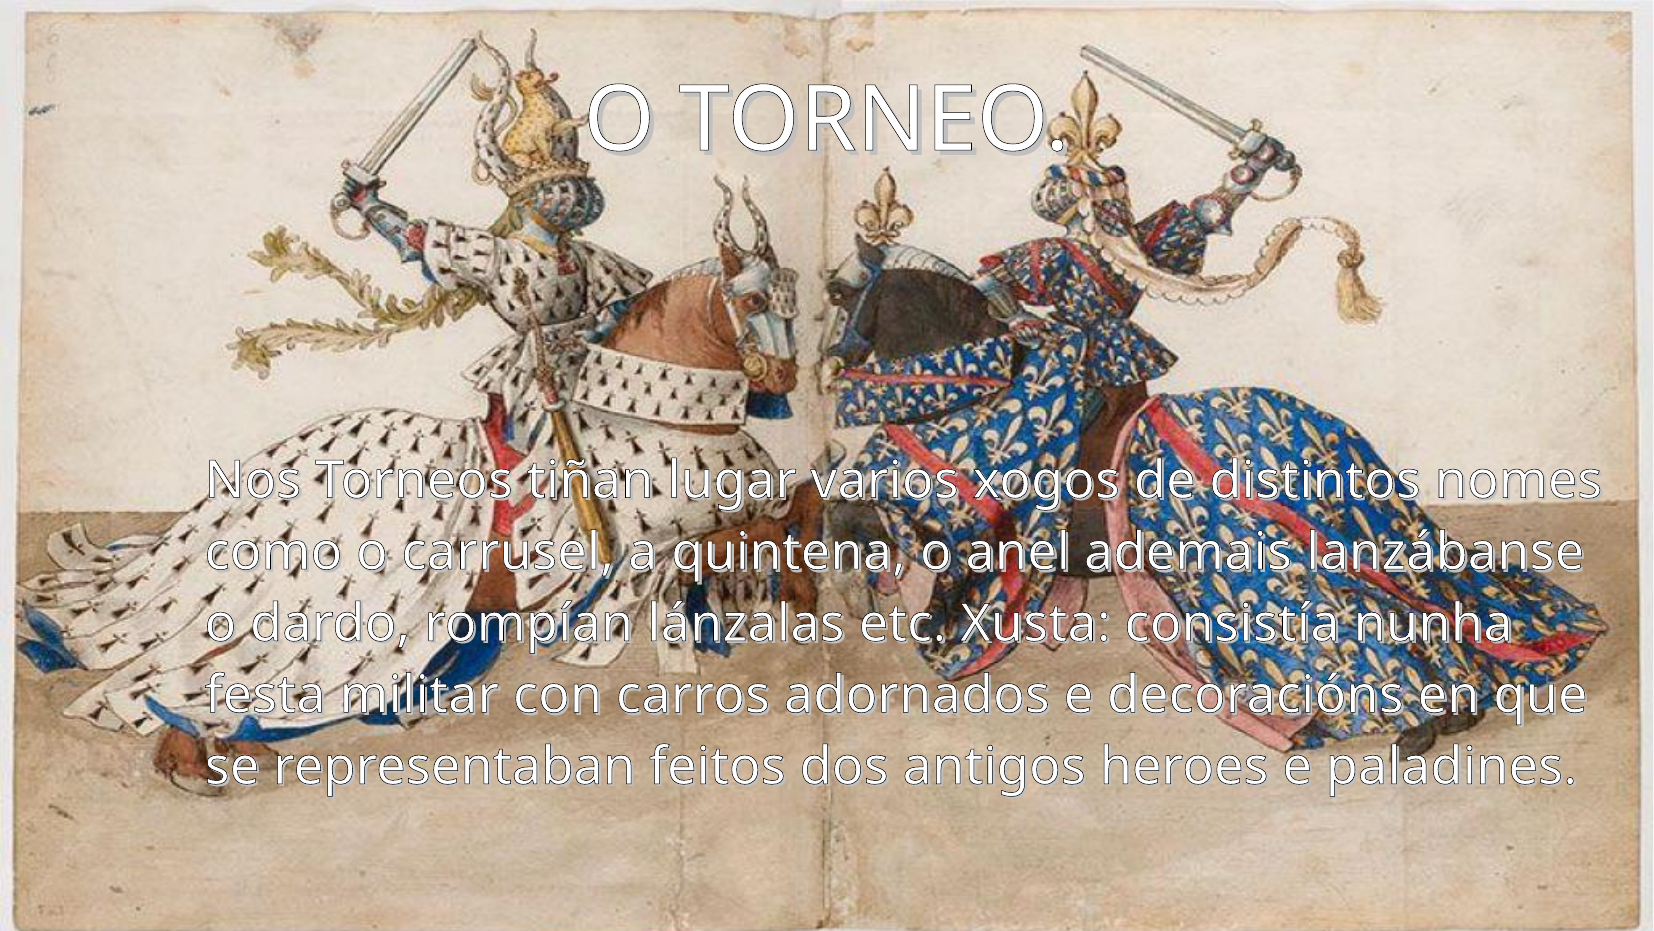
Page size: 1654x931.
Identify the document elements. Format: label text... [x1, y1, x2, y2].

picture [0, 0, 1654, 931]
list Nos Torneos tiñan lugar varios xogos de distintos nomes como o carrusel, a quintena, o anel ademais lanzábanse o dardo, rompían lánzalas etc. Xusta: consistía nunha festa militar con carros adornados e decoracións en que se representaban feitos dos antigos heroes e paladines. [135, 324, 1625, 865]
title O TORNEO. [82, 37, 1571, 193]
